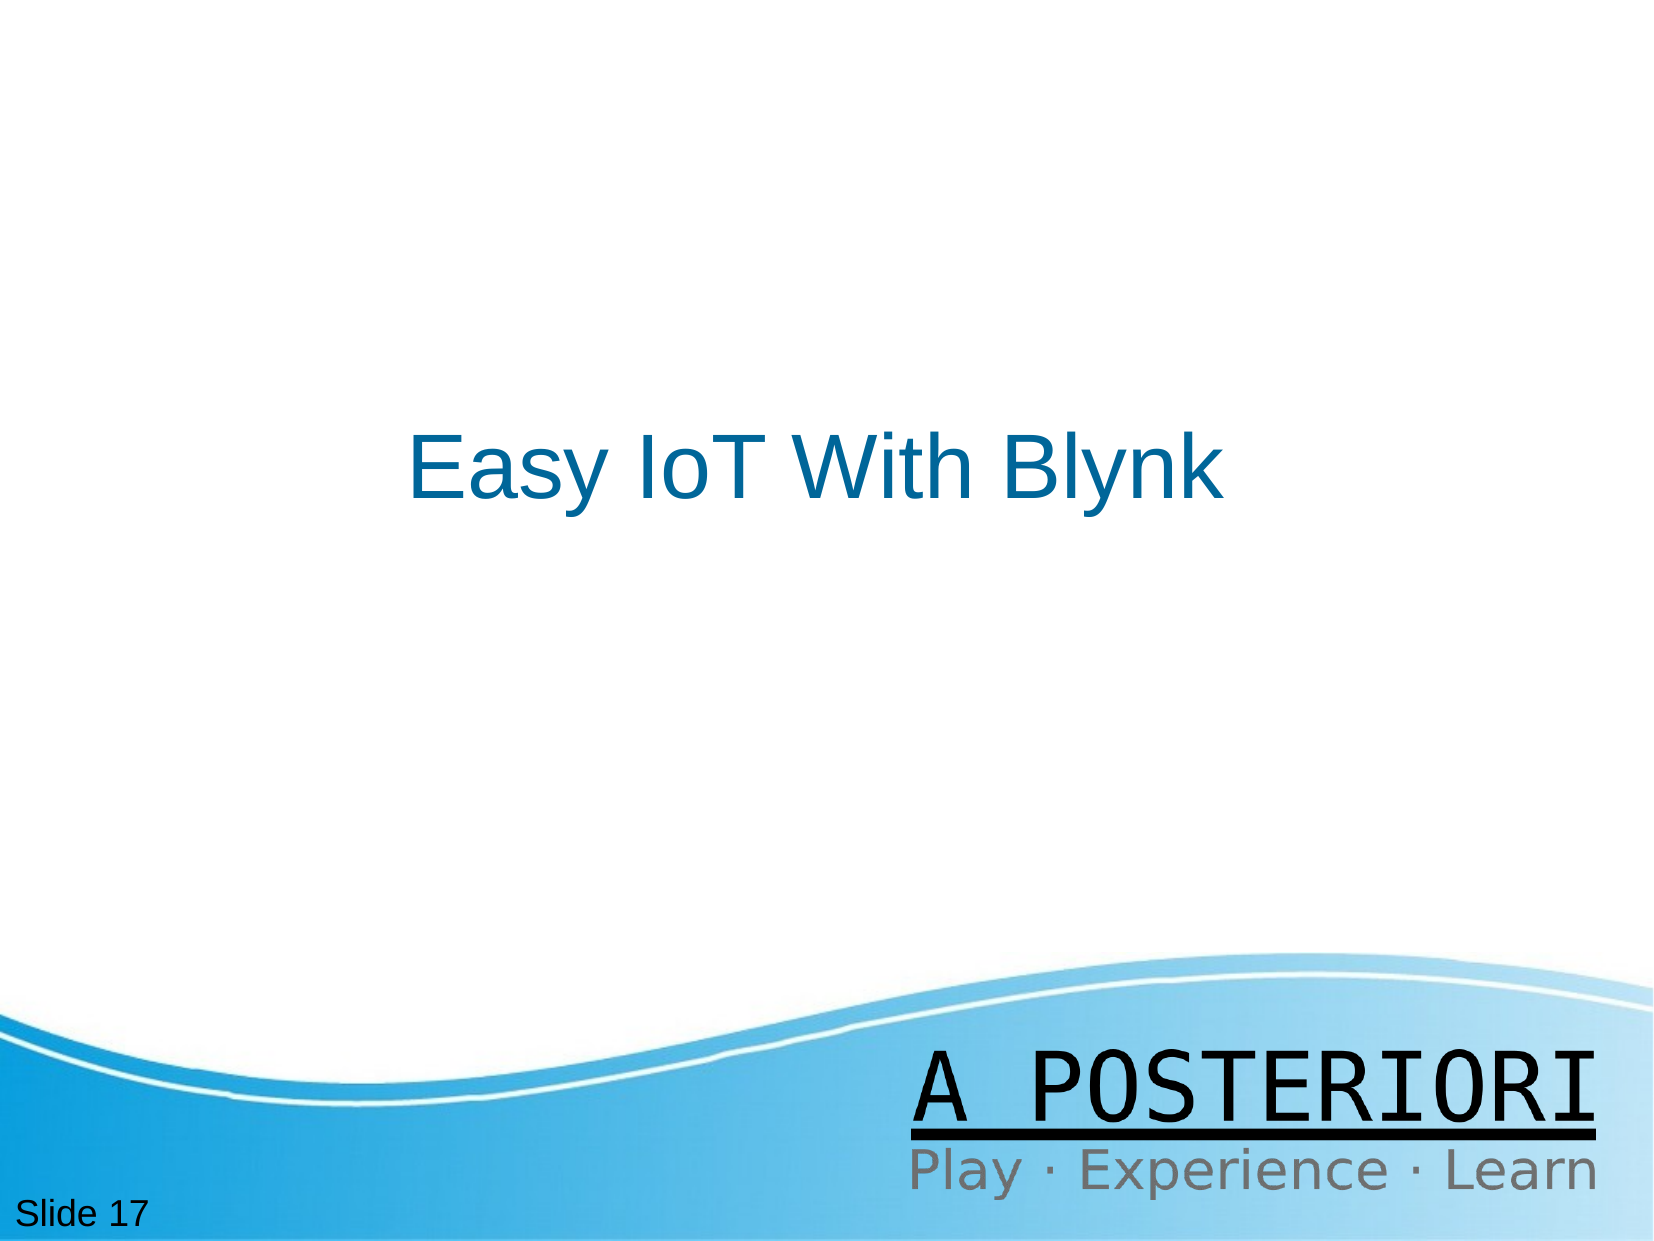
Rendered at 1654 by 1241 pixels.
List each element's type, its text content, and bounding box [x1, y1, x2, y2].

title Easy IoT With Blynk [71, 362, 1561, 571]
picture [0, 952, 1654, 1241]
